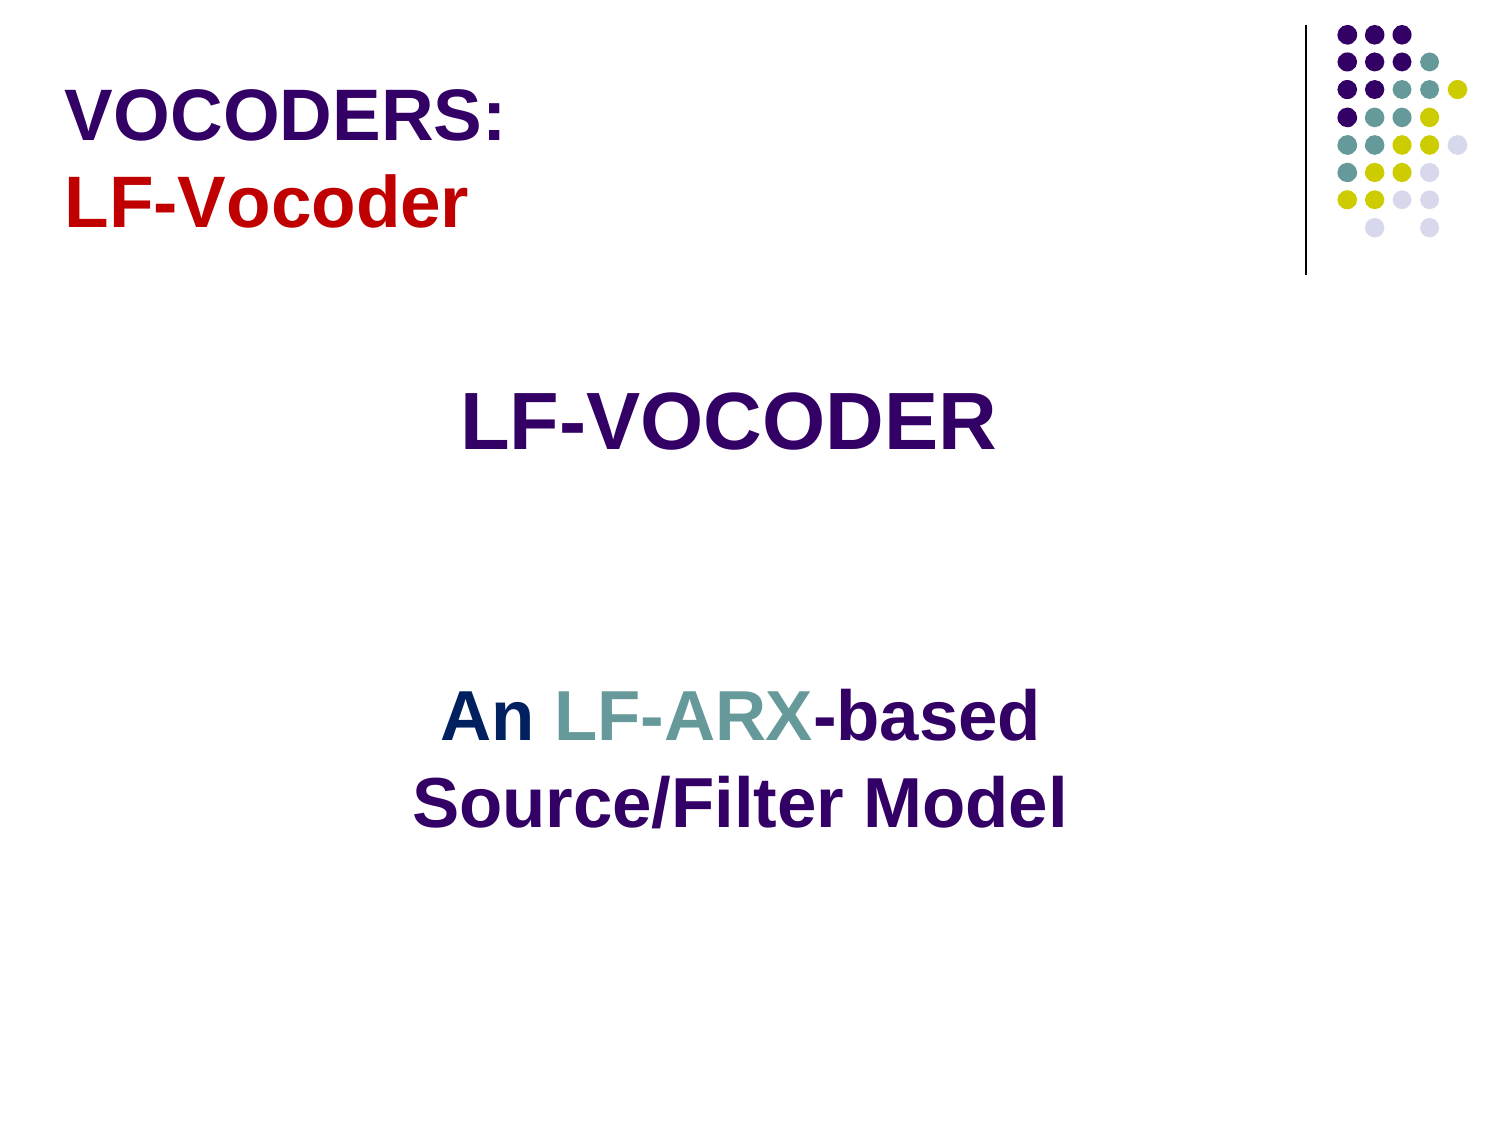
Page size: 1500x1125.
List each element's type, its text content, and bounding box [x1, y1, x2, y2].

text_box VOCODERS: LF-Vocoder [49, 37, 1288, 251]
text_box LF-VOCODER [58, 370, 1400, 474]
title An LF-ARX-based Source/Filter Model [99, 658, 1402, 850]
